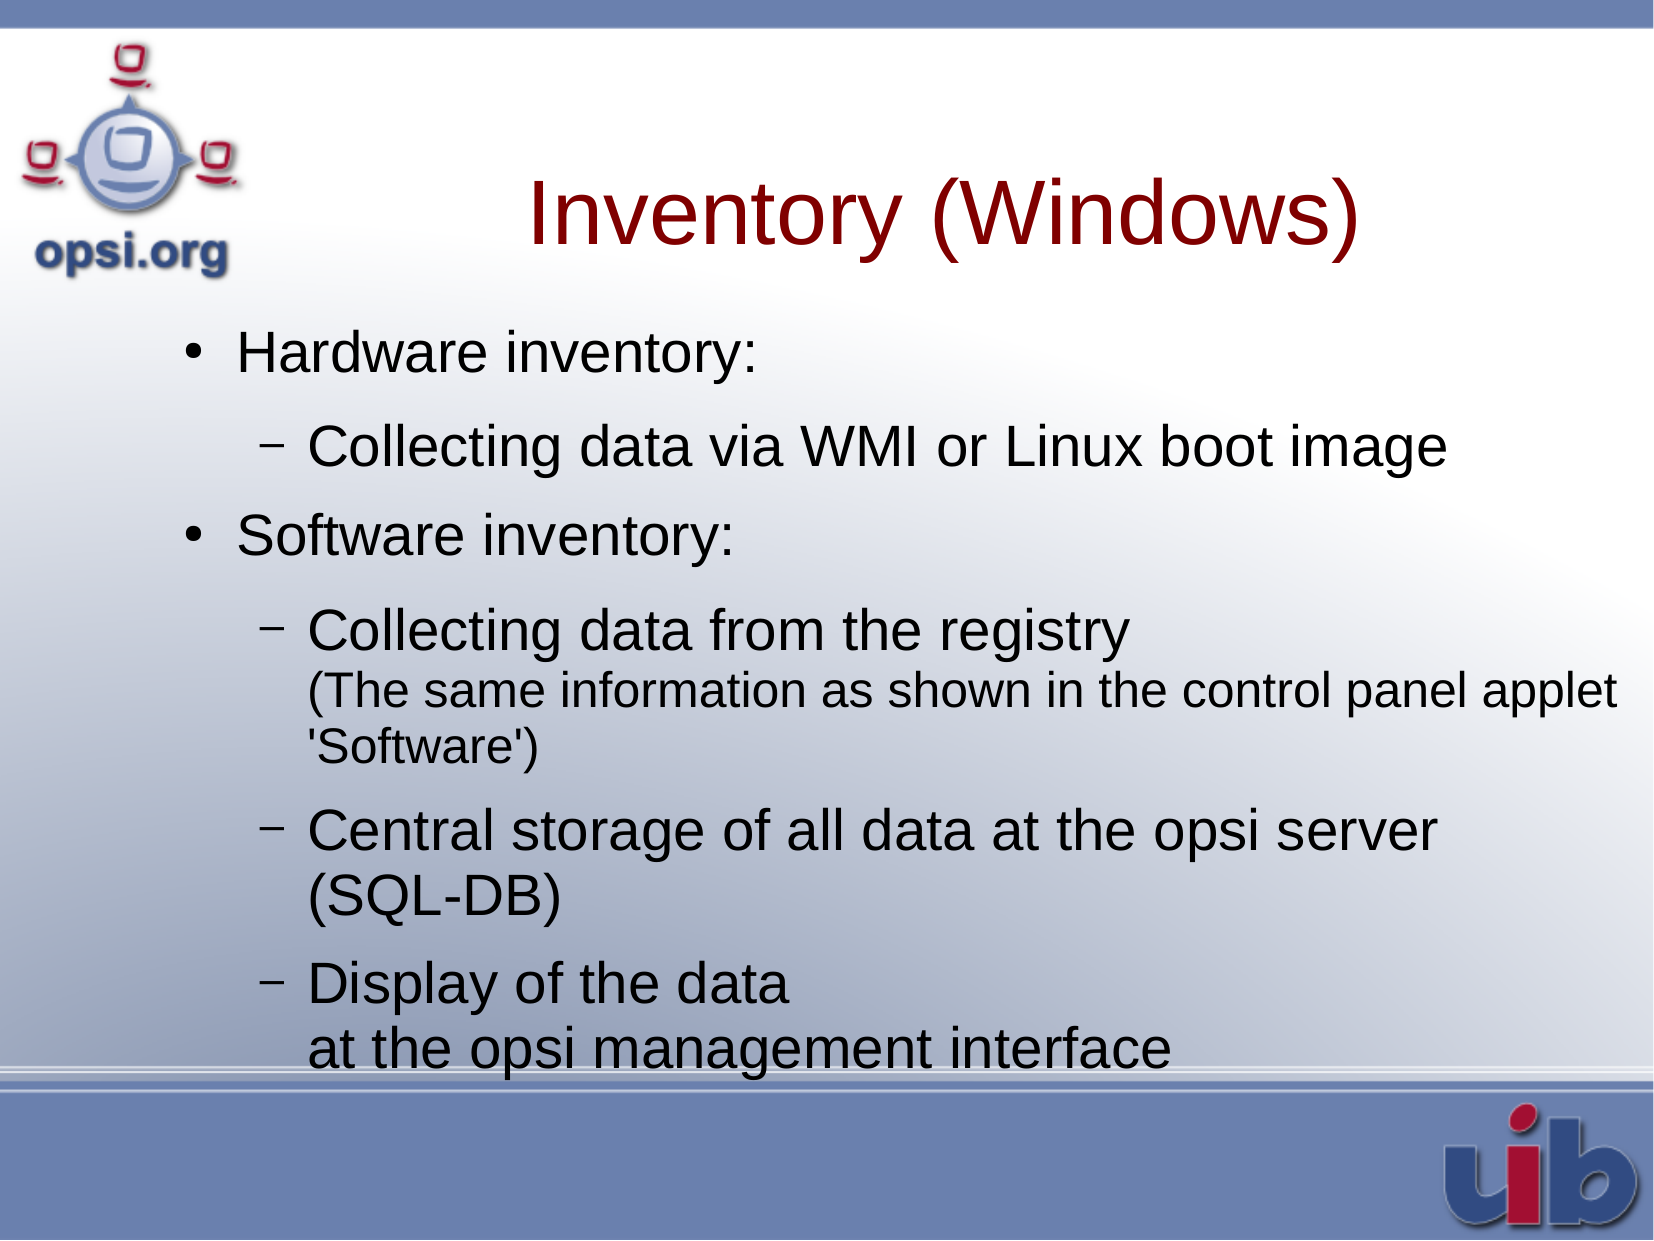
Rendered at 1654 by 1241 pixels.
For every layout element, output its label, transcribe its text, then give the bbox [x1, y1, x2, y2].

title Inventory (Windows) [236, 147, 1654, 278]
list Hardware inventory: Collecting data via WMI or Linux boot image Software inventory: Collecting data from the registry (The same information as shown in the control panel applet 'Software') Central storage of all data at the opsi server (SQL-DB) Display of the data at the opsi management interface [165, 319, 1648, 1080]
picture [0, 0, 1654, 1241]
